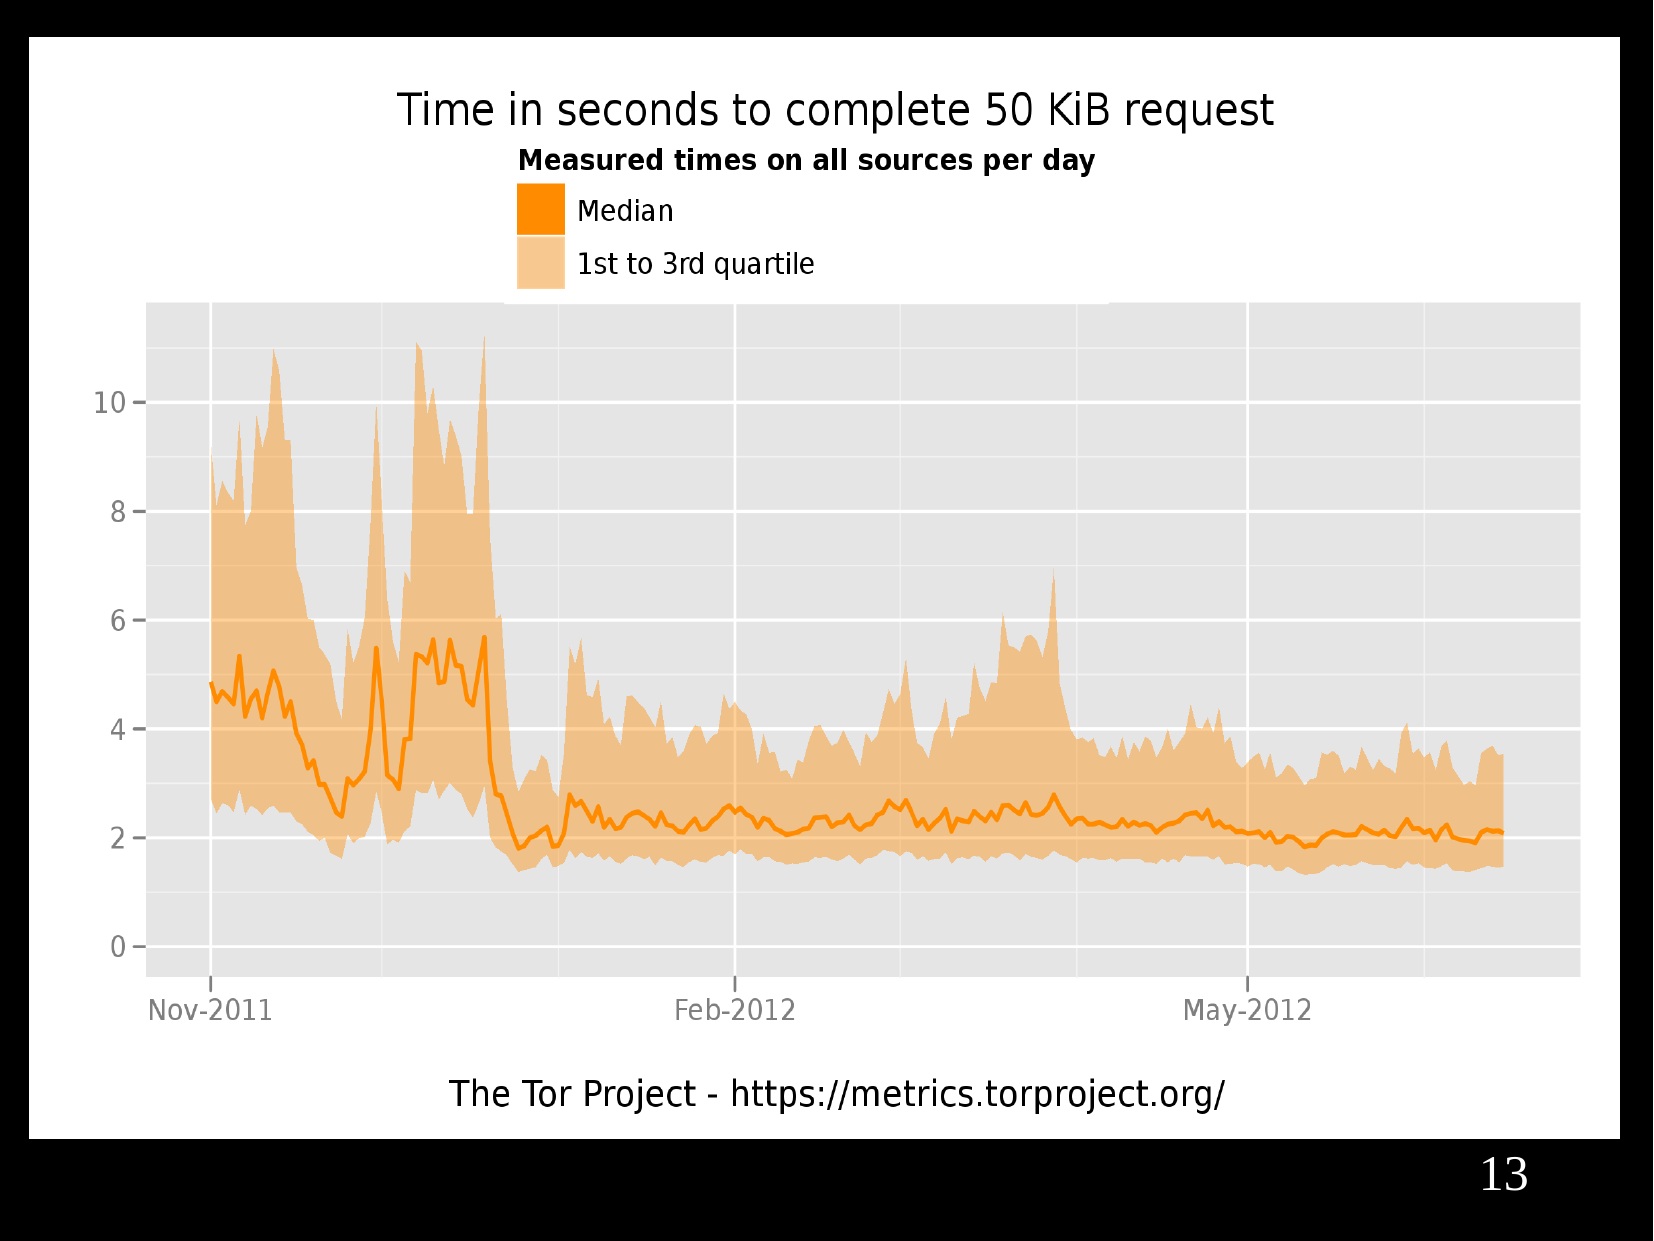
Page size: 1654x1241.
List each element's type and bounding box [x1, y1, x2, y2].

picture [29, 37, 1620, 1139]
